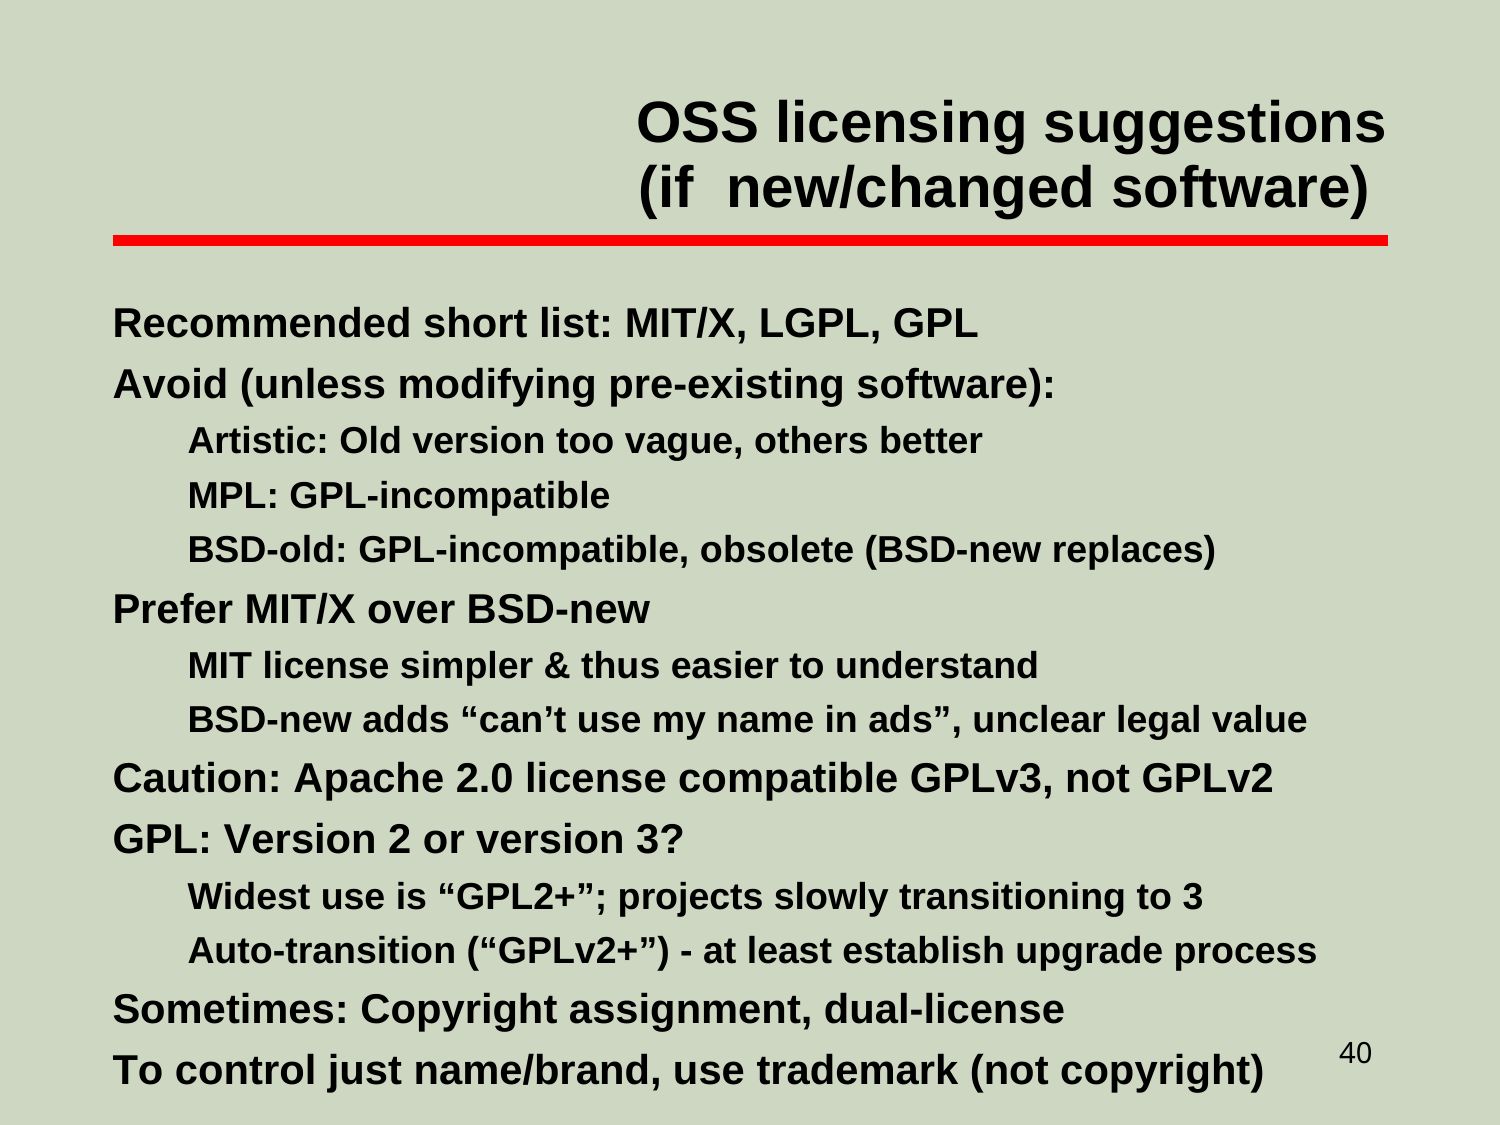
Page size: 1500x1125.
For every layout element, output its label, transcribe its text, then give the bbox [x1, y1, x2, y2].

title OSS licensing suggestions (if new/changed software) [337, 89, 1388, 220]
list Recommended short list: MIT/X, LGPL, GPL Avoid (unless modifying pre-existing software): Artistic: Old version too vague, others better MPL: GPL-incompatible BSD-old: GPL-incompatible, obsolete (BSD-new replaces) Prefer MIT/X over BSD-new MIT license simpler & thus easier to understand BSD-new adds “can’t use my name in ads”, unclear legal value Caution: Apache 2.0 license compatible GPLv3, not GPLv2 GPL: Version 2 or version 3? Widest use is “GPL2+”; projects slowly transitioning to 3 Auto-transition (“GPLv2+”) - at least establish upgrade process Sometimes: Copyright assignment, dual-license To control just name/brand, use trademark (not copyright) [112, 299, 1388, 1094]
